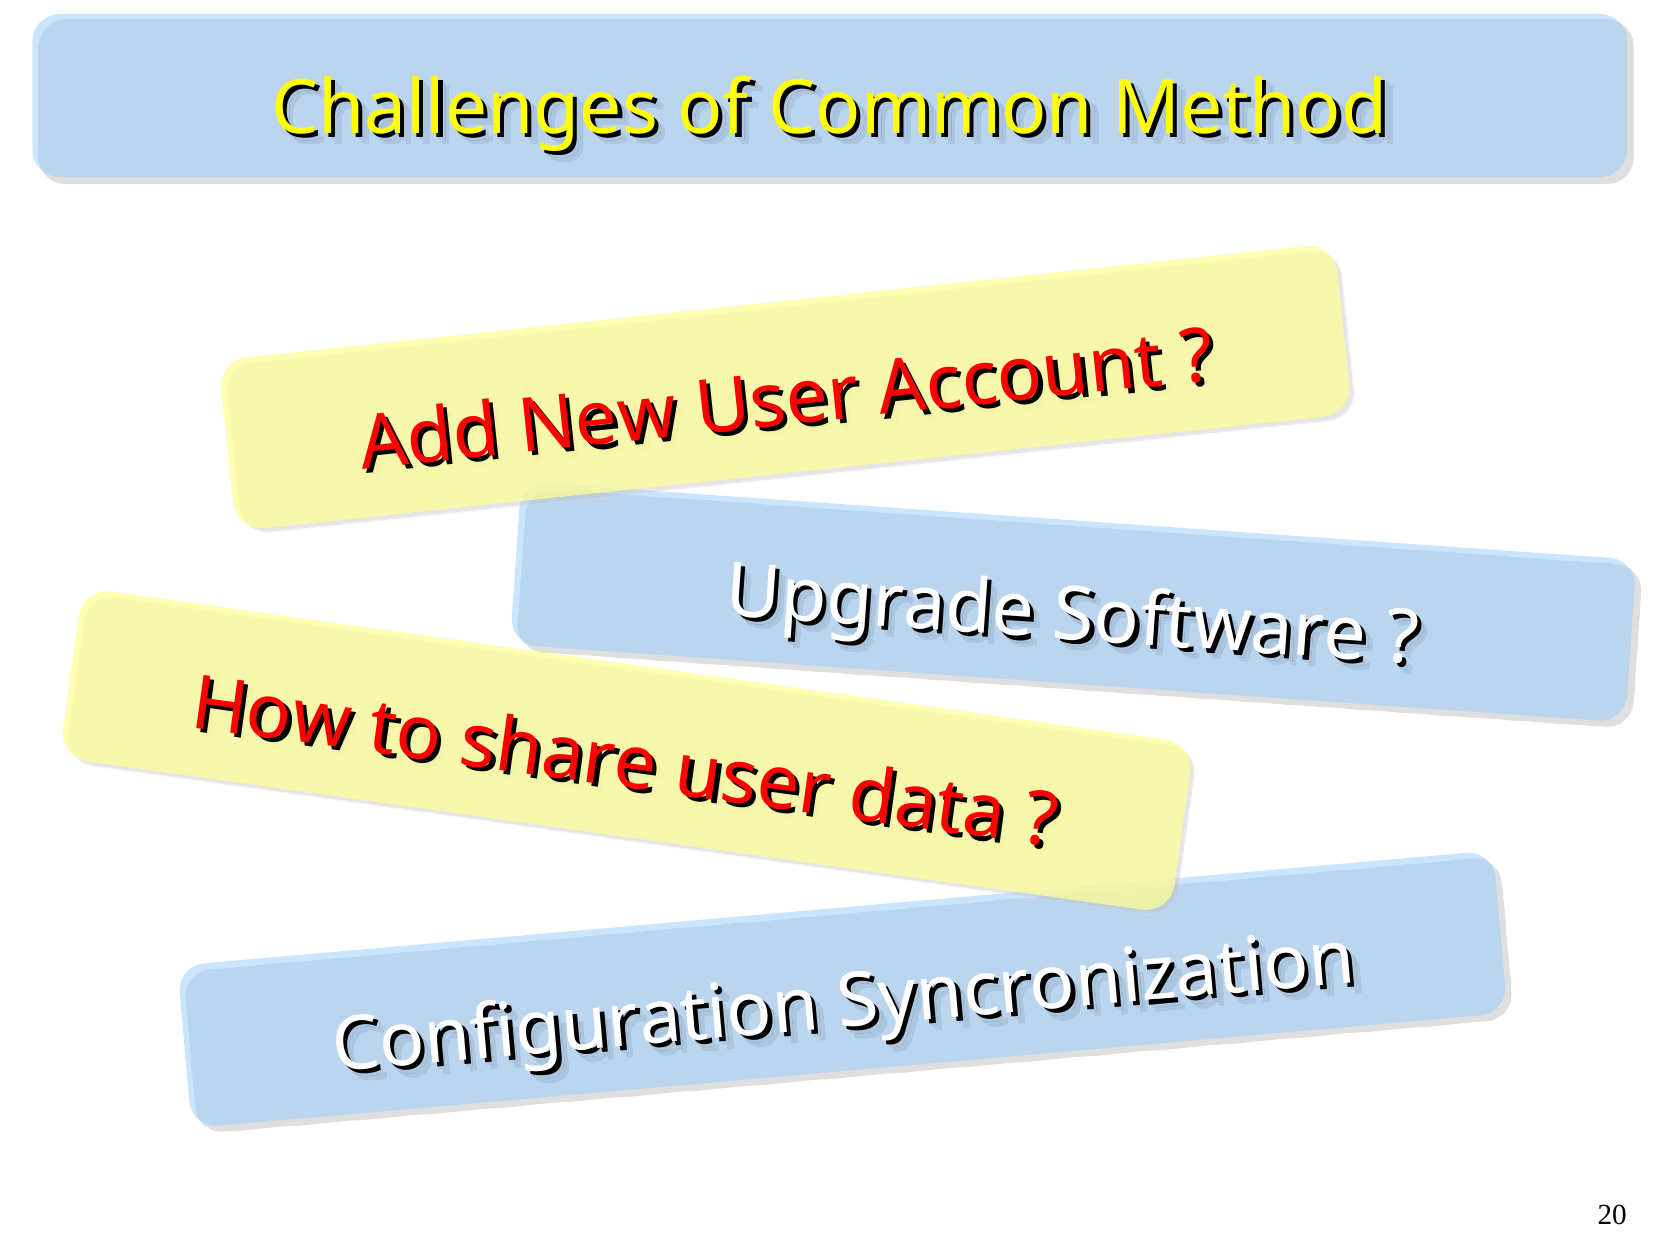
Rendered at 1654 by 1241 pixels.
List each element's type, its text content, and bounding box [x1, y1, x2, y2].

text_box How to share user data ? [62, 591, 1191, 910]
text_box Configuration Syncronization [179, 852, 1506, 1126]
text_box Challenges of Common Method [32, 13, 1628, 178]
text_box Add New User Account ? [221, 245, 1350, 529]
text_box Upgrade Software ? [511, 489, 1635, 721]
